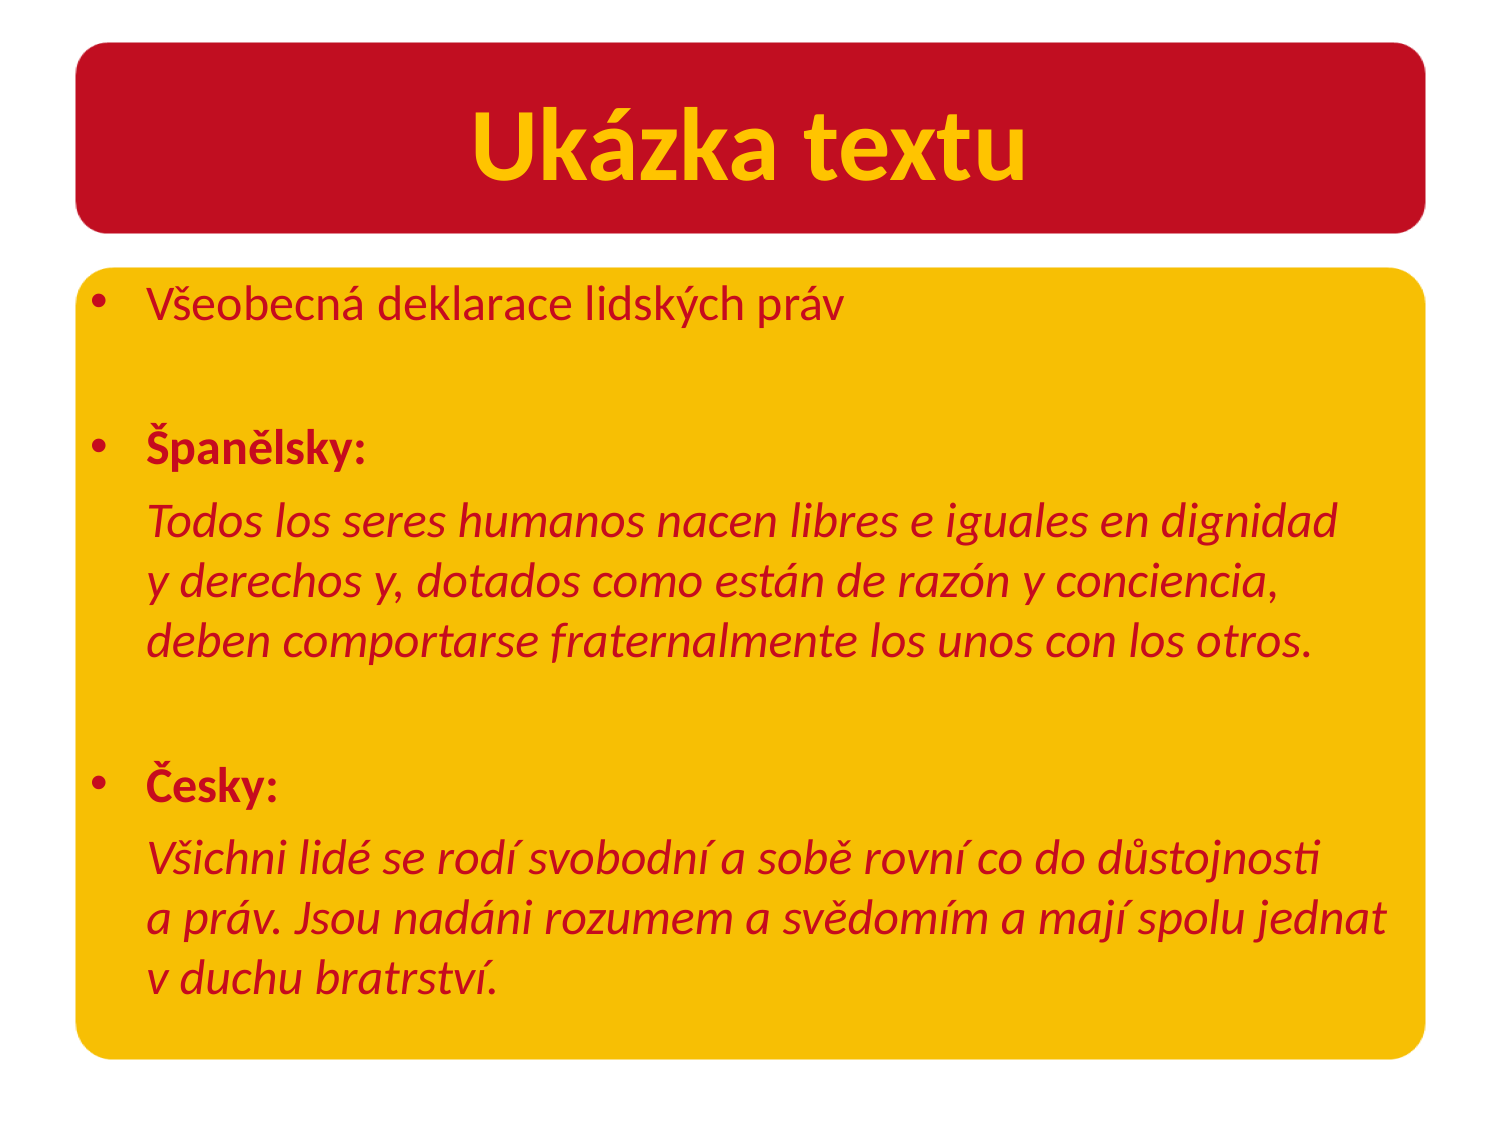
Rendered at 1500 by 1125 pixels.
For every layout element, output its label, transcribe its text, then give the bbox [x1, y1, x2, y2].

list Všeobecná deklarace lidských práv Španělsky: Todos los seres humanos nacen libres e iguales en dignidad y derechos y, dotados como están de razón y conciencia, deben comportarse fraternalmente los unos con los otros. Česky: Všichni lidé se rodí svobodní a sobě rovní co do důstojnosti a práv. Jsou nadáni rozumem a svědomím a mají spolu jednat v duchu bratrství. [75, 262, 1426, 1059]
picture [73, 40, 1427, 235]
picture [73, 265, 1427, 1061]
title Ukázka textu [75, 45, 1426, 233]
